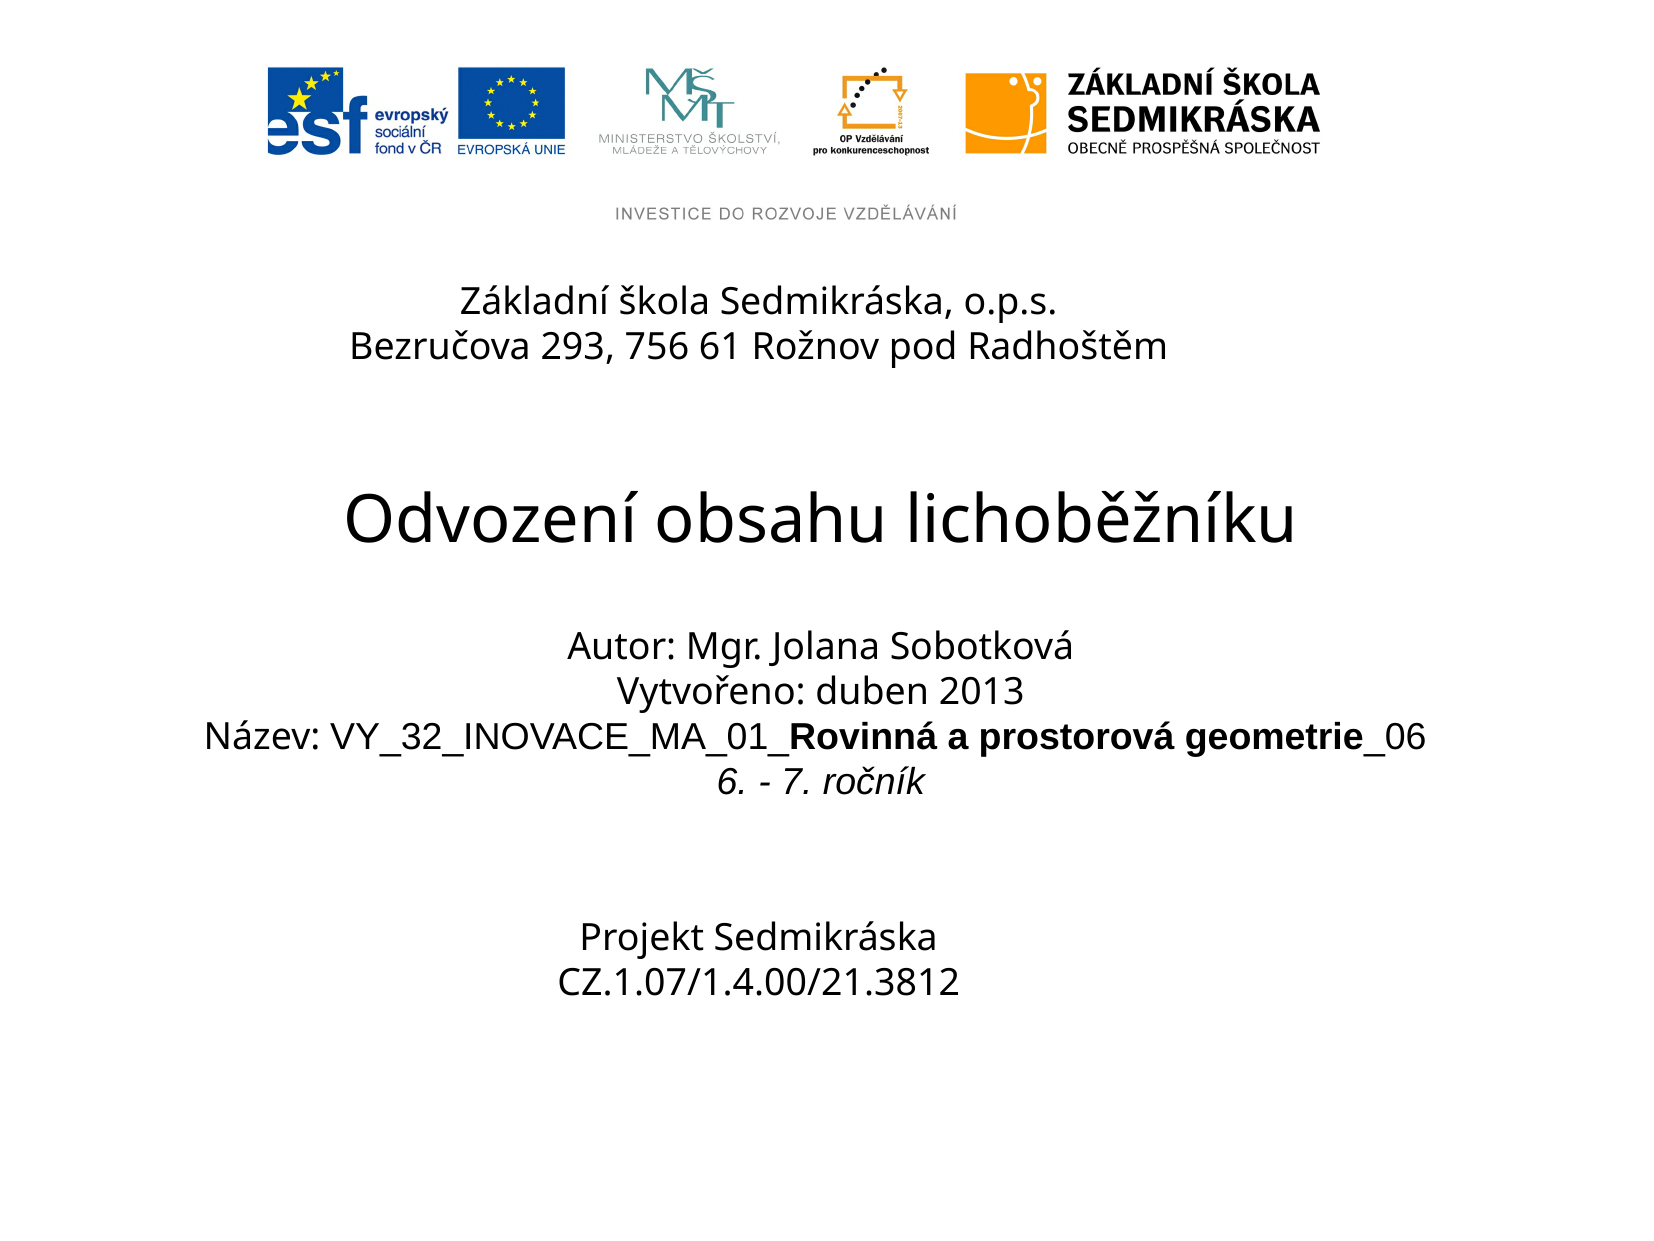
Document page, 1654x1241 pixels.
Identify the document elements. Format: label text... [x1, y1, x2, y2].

picture [253, 61, 1336, 346]
text_box Odvození obsahu lichoběžníku [328, 467, 1314, 564]
text_box Projekt Sedmikráska CZ.1.07/1.4.00/21.3812 [383, 904, 1134, 1011]
text_box Základní škola Sedmikráska, o.p.s. Bezručova 293, 756 61 Rožnov pod Radhoštěm [309, 269, 1208, 375]
text_box Autor: Mgr. Jolana Sobotková Vytvořeno: duben 2013 Název: VY_32_INOVACE_MA_01_Rovinná a prostorová geometrie_06 6. - 7. ročník [188, 614, 1453, 810]
